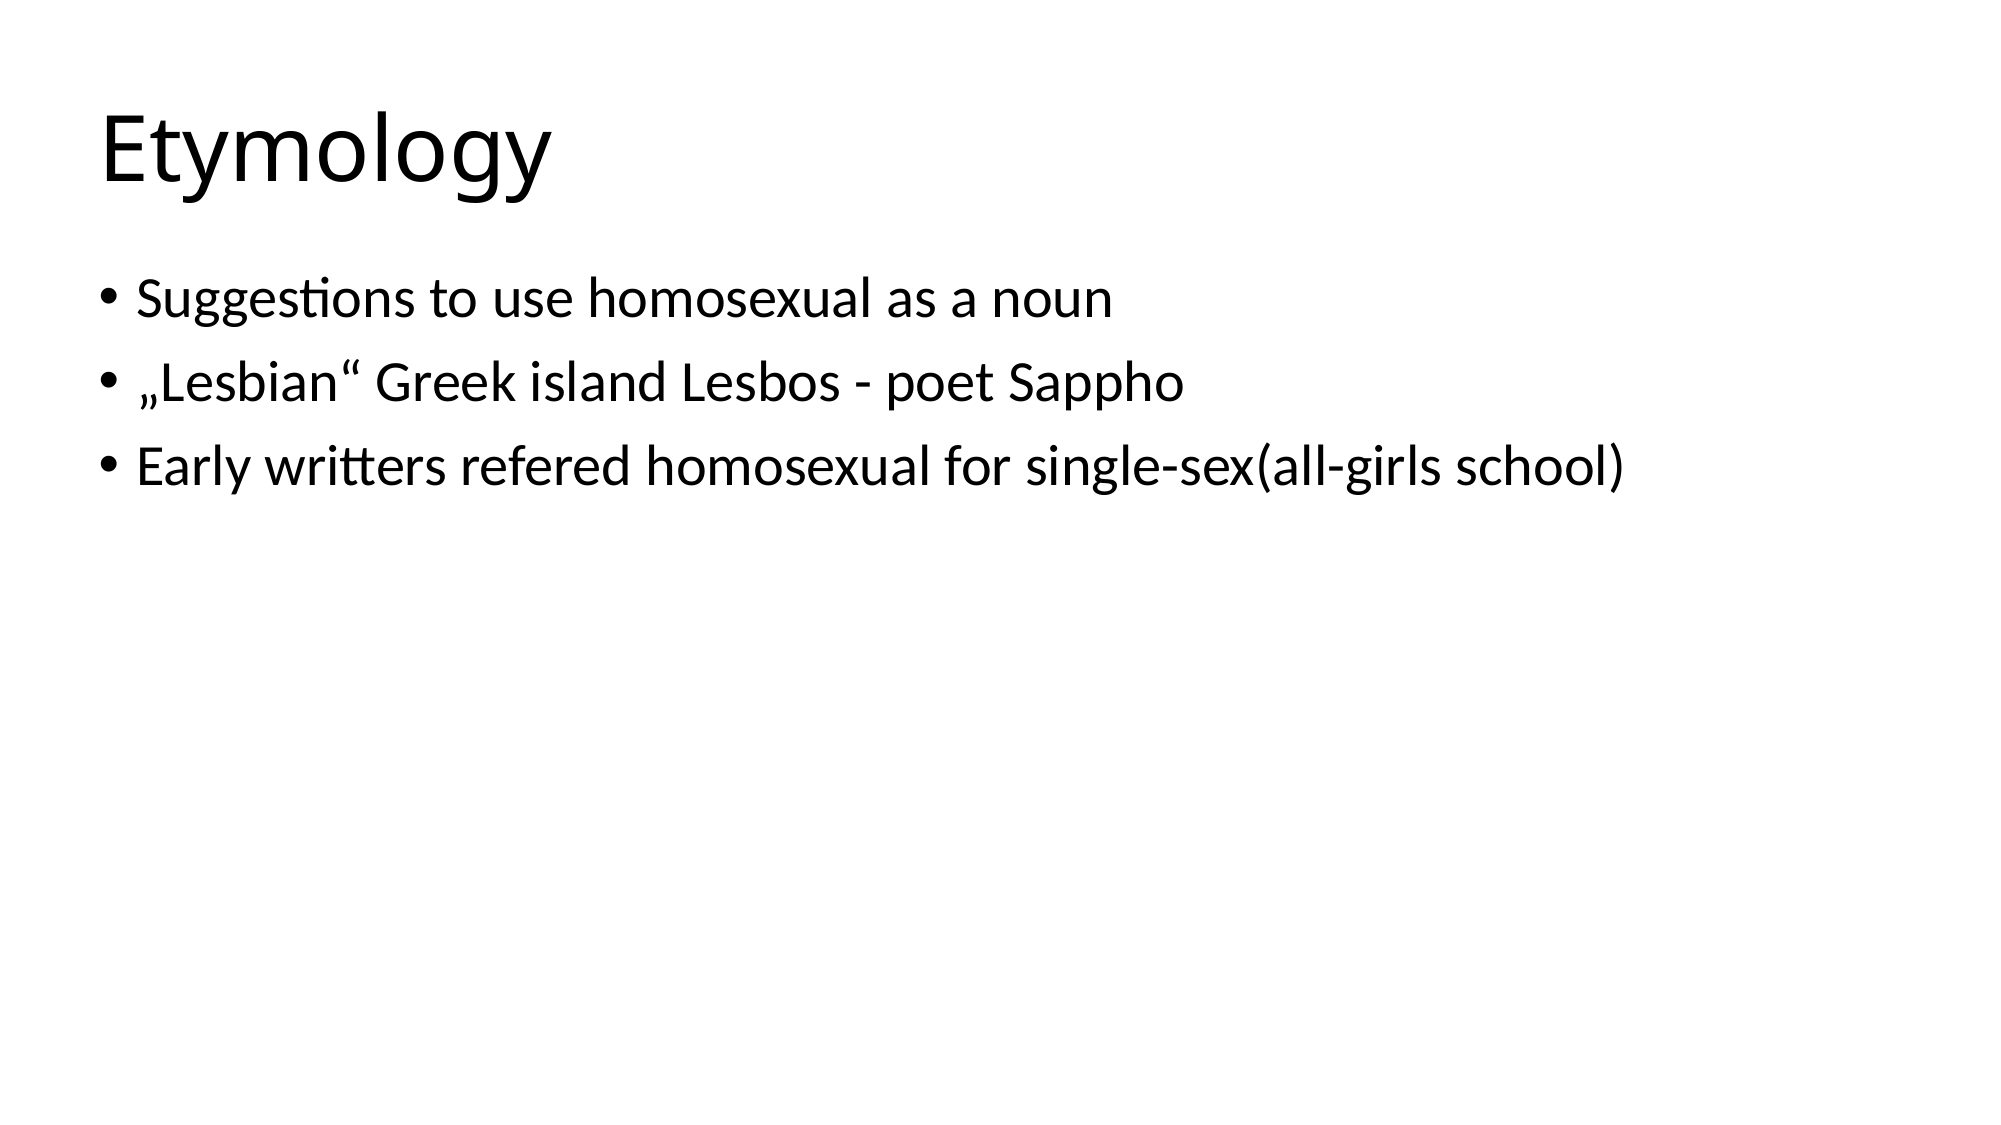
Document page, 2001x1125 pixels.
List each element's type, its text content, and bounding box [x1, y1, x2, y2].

title Etymology [83, 42, 1809, 260]
list Suggestions to use homosexual as a noun „Lesbian“ Greek island Lesbos - poet Sappho Early writters refered homosexual for single-sex(all-girls school) [83, 260, 1863, 1014]
